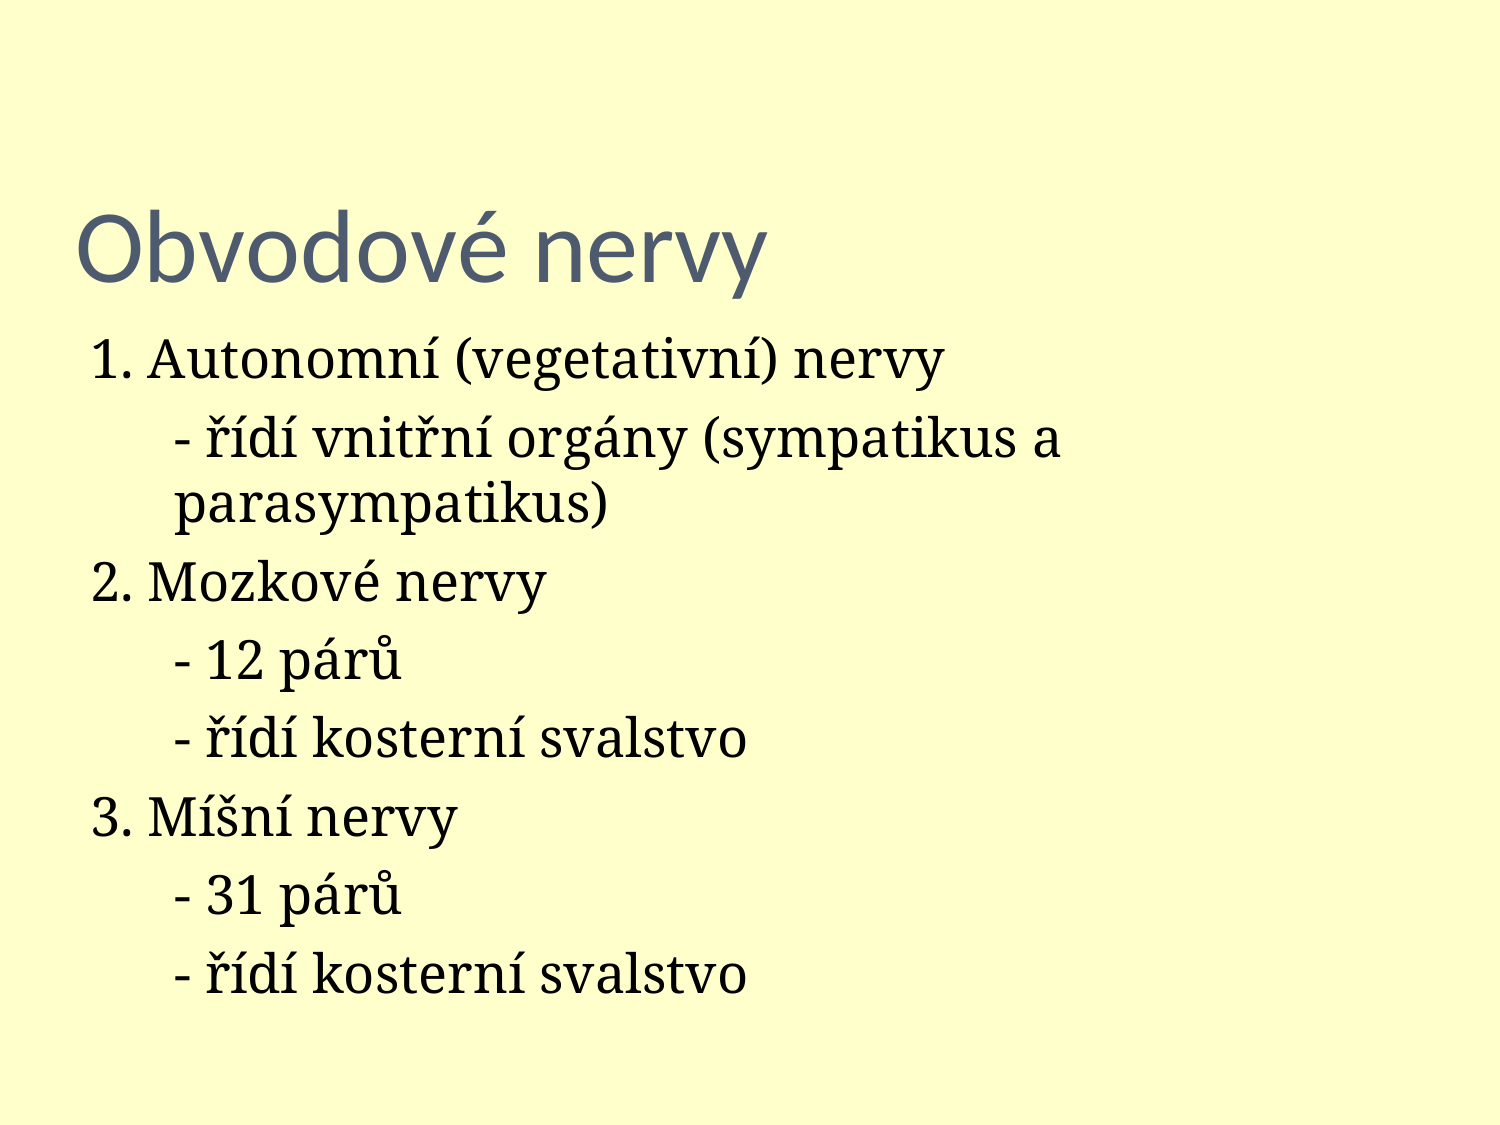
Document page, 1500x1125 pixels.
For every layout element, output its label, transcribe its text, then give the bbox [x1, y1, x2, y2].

title Obvodové nervy [75, 115, 1426, 304]
list 1. Autonomní (vegetativní) nervy - řídí vnitřní orgány (sympatikus a parasympatikus) 2. Mozkové nervy - 12 párů - řídí kosterní svalstvo 3. Míšní nervy - 31 párů - řídí kosterní svalstvo [75, 317, 1426, 1038]
